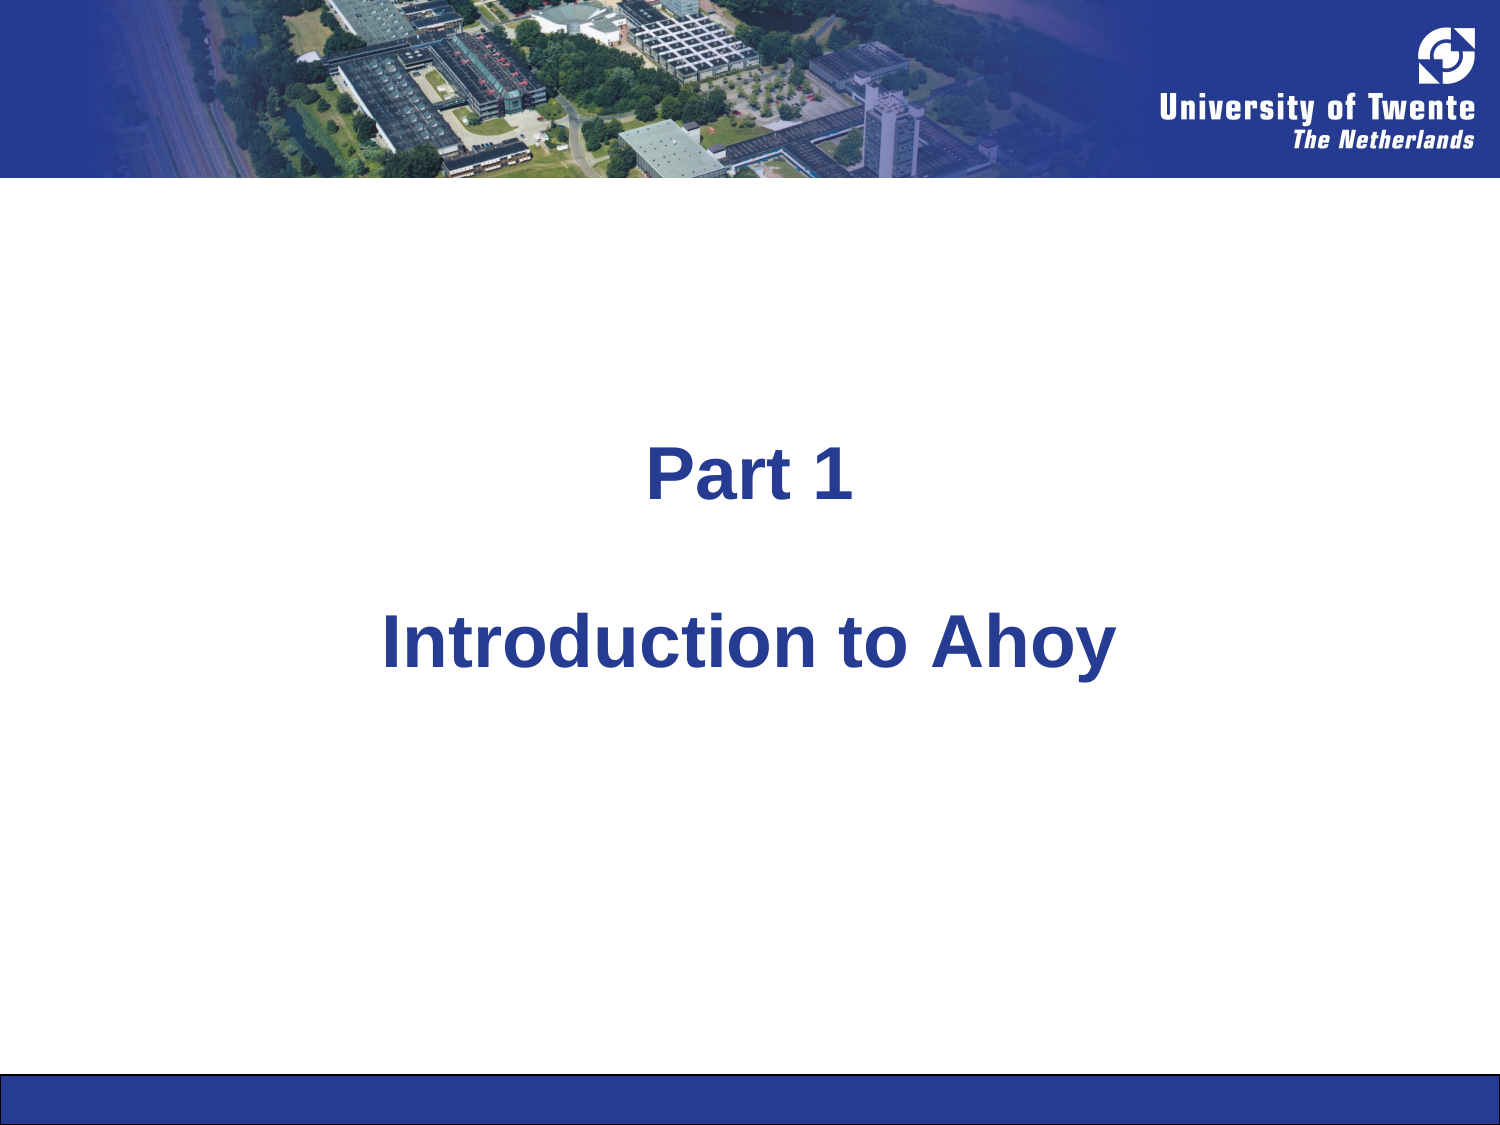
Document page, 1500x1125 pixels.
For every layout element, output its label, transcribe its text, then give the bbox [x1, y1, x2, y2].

title Part 1 Introduction to Ahoy [112, 412, 1388, 703]
picture [0, 0, 1500, 178]
